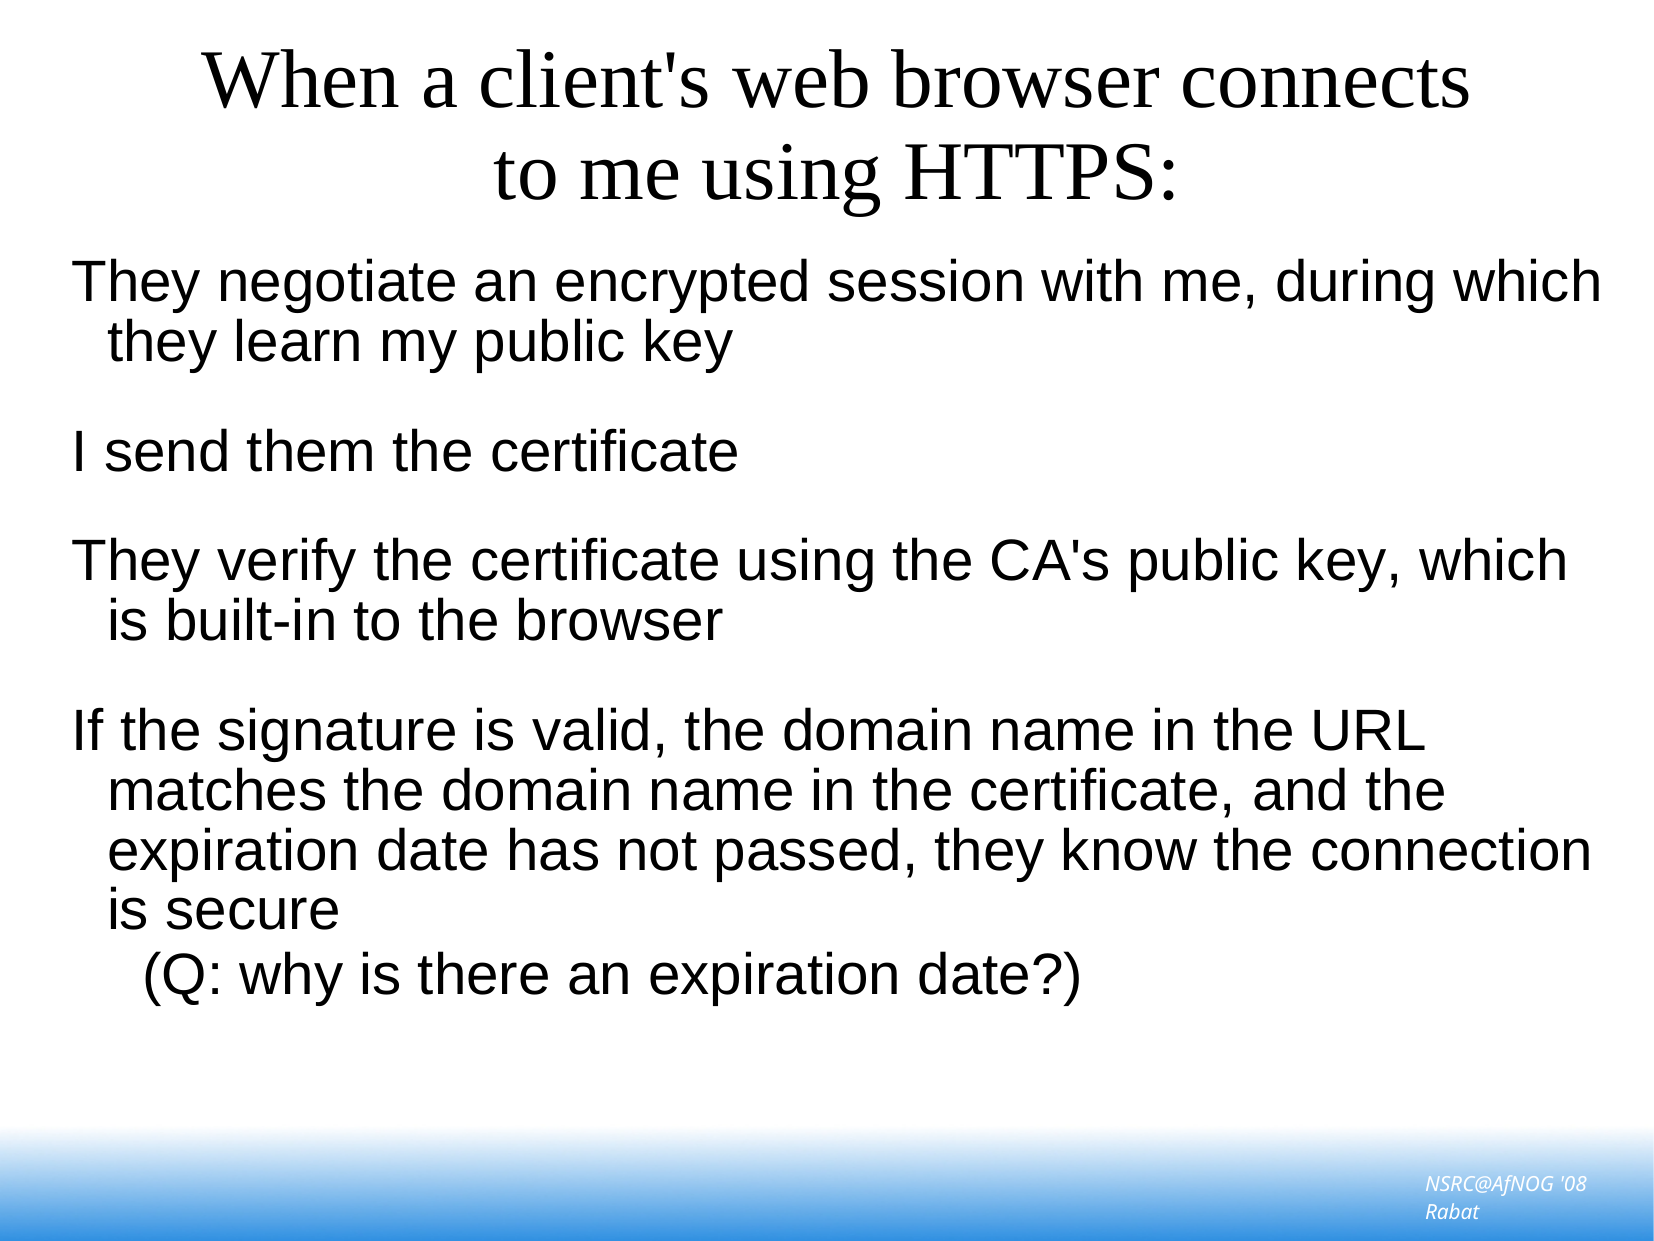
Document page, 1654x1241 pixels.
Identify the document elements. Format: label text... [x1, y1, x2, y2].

title When a client's web browser connects to me using HTTPS: [199, 32, 1476, 233]
list They negotiate an encrypted session with me, during which they learn my public key I send them the certificate They verify the certificate using the CA's public key, which is built-in to the browser If the signature is valid, the domain name in the URL matches the domain name in the certificate, and the expiration date has not passed, they know the connection is secure (Q: why is there an expiration date?) [36, 253, 1613, 1132]
picture [0, 1124, 1654, 1241]
